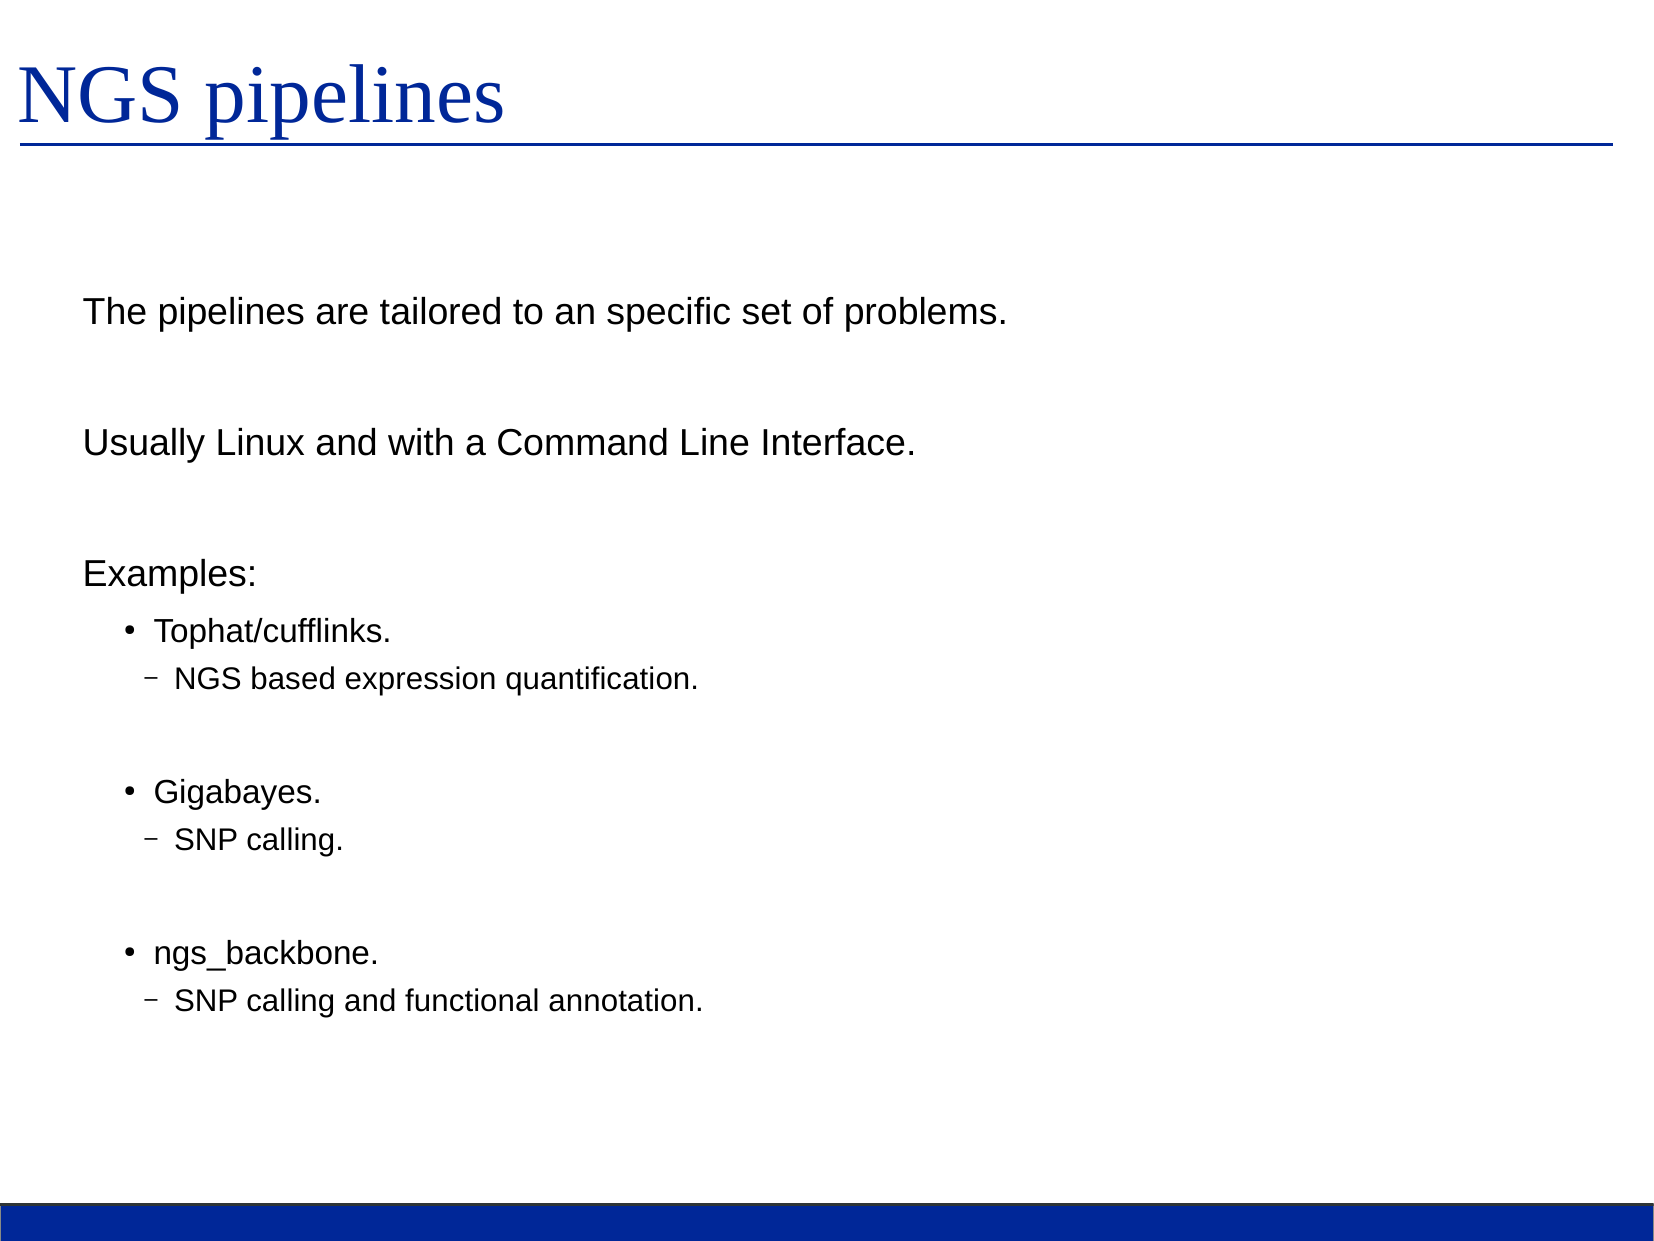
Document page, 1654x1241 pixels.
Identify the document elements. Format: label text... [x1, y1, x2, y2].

list The pipelines are tailored to an specific set of problems. Usually Linux and with a Command Line Interface. Examples: Tophat/cufflinks. NGS based expression quantification. Gigabayes. SNP calling. ngs_backbone. SNP calling and functional annotation. [82, 290, 1571, 1109]
title NGS pipelines [17, 0, 1589, 198]
